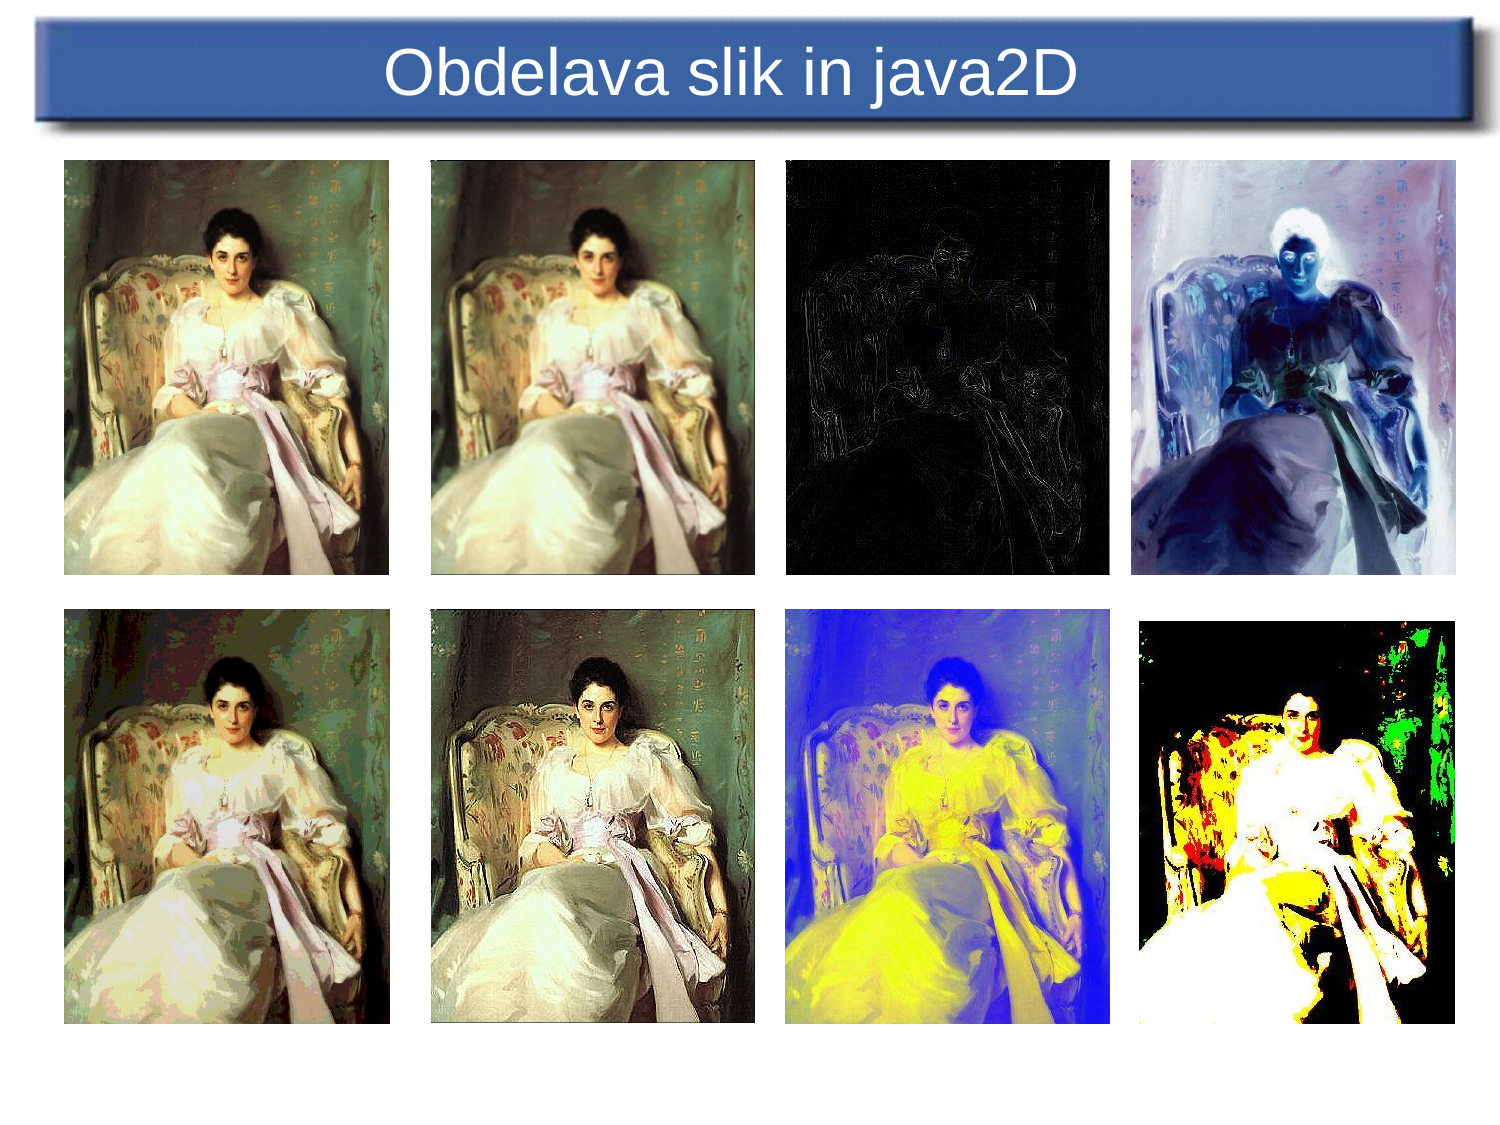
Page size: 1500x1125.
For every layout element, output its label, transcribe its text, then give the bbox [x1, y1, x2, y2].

text_box Obdelava slik in java2D [369, 21, 1096, 117]
picture [1131, 160, 1456, 575]
picture [64, 160, 389, 575]
picture [430, 160, 755, 575]
picture [785, 609, 1110, 1024]
picture [1139, 621, 1455, 1024]
picture [785, 160, 1110, 575]
picture [430, 609, 755, 1023]
picture [64, 609, 390, 1024]
picture [33, 14, 1500, 141]
